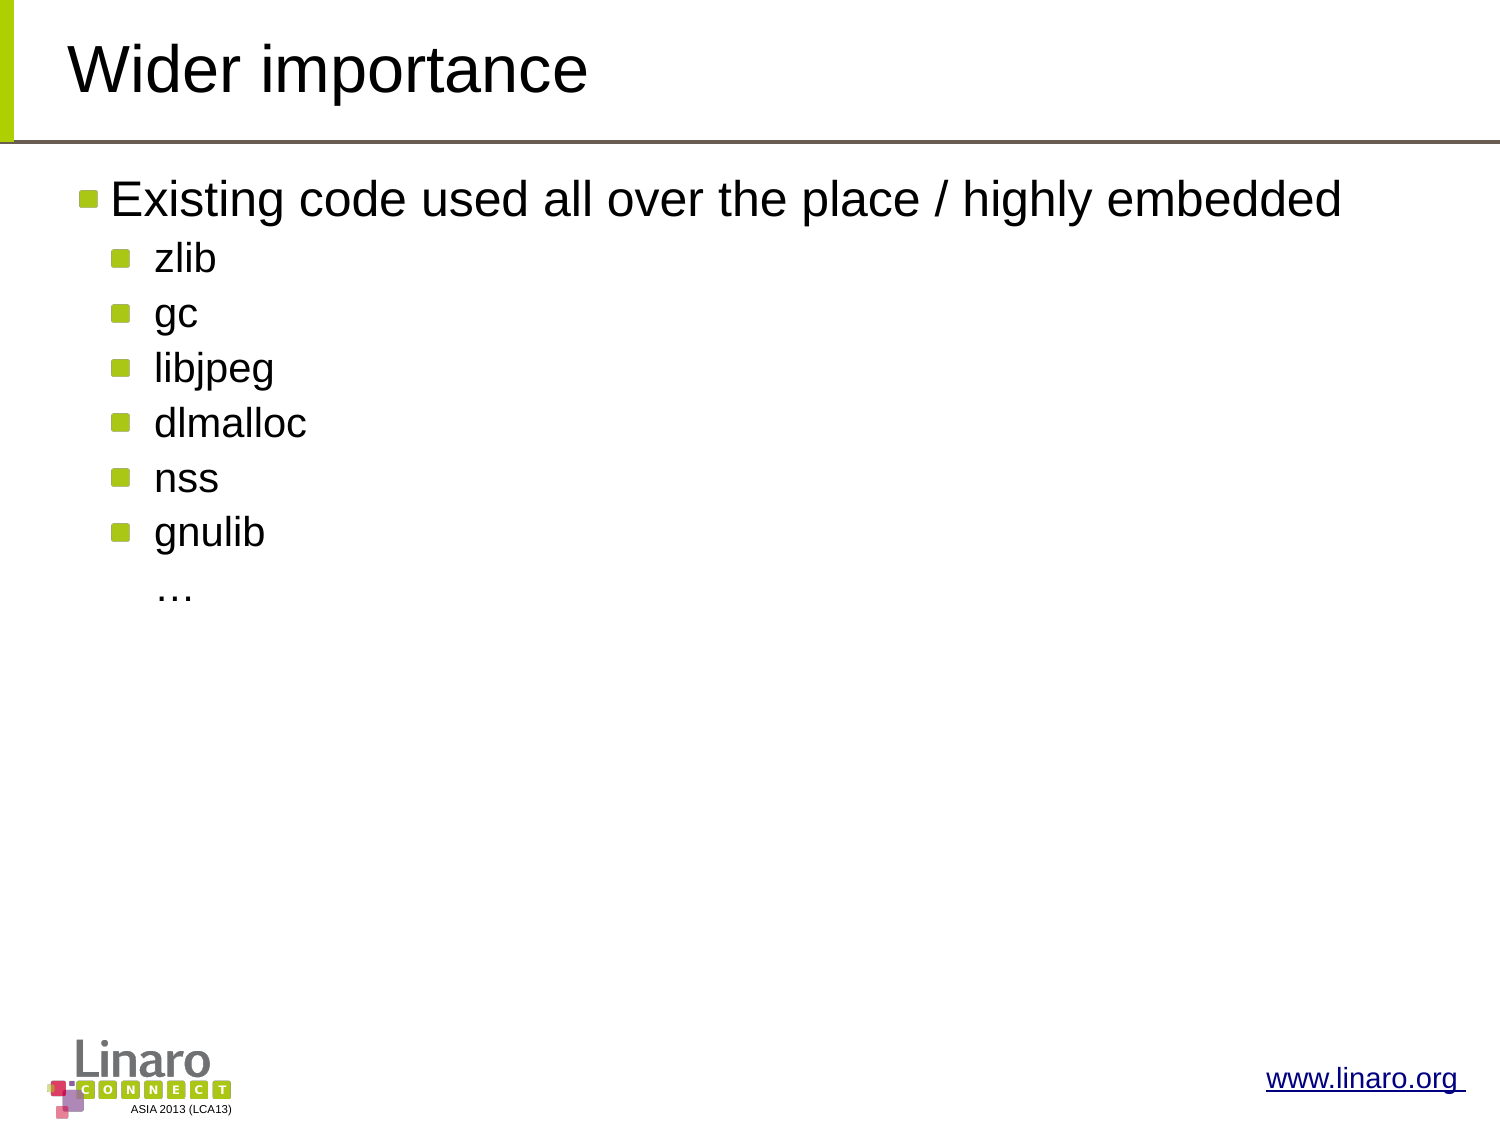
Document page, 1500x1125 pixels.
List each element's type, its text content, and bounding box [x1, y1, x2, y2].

list Existing code used all over the place / highly embedded zlib gc libjpeg dlmalloc nss gnulib … [53, 163, 1467, 817]
picture [39, 1034, 240, 1124]
title Wider importance [53, 24, 1466, 125]
